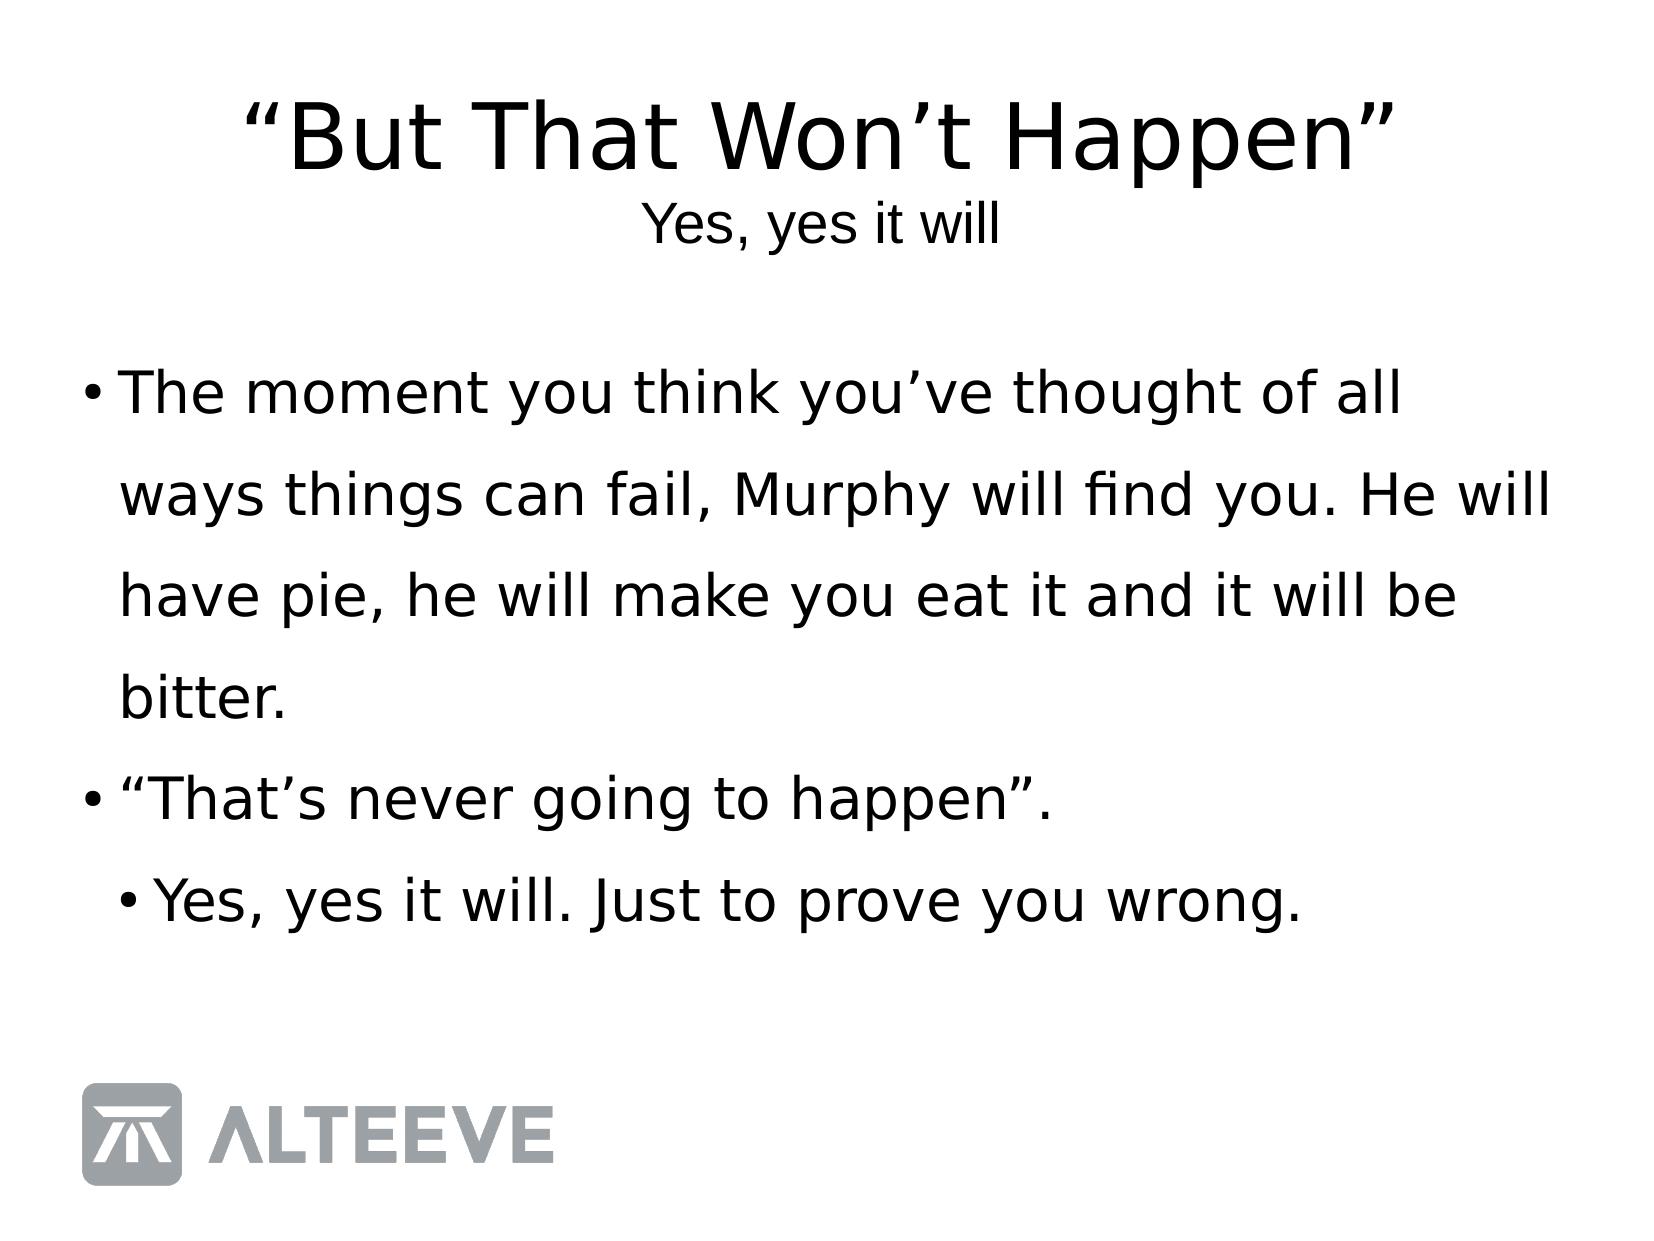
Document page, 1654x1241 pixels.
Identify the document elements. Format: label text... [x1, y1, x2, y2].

text_box “But That Won’t Happen” Yes, yes it will [59, 76, 1583, 374]
subtitle The moment you think you’ve thought of all ways things can fail, Murphy will find you. He will have pie, he will make you eat it and it will be bitter. “That’s never going to happen”. Yes, yes it will. Just to prove you wrong. [82, 374, 1571, 1039]
picture [70, 1074, 566, 1193]
